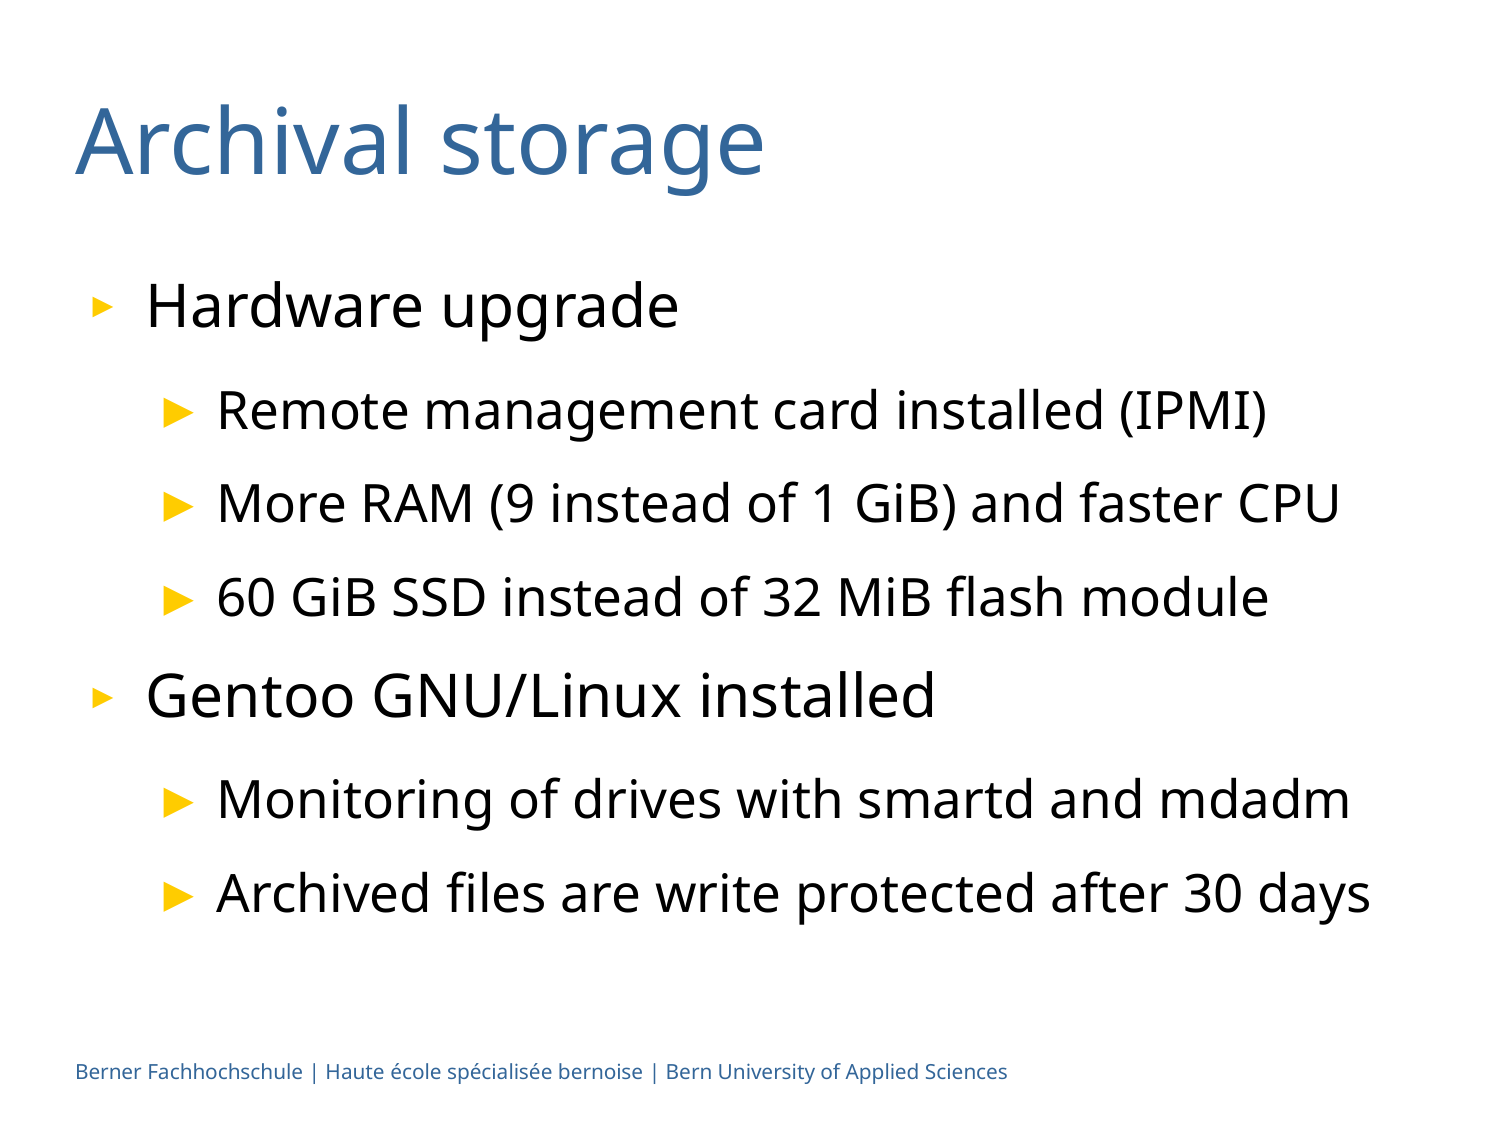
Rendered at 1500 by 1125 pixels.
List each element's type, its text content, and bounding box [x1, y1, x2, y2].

list Hardware upgrade Remote management card installed (IPMI) More RAM (9 instead of 1 GiB) and faster CPU 60 GiB SSD instead of 32 MiB flash module Gentoo GNU/Linux installed Monitoring of drives with smartd and mdadm Archived files are write protected after 30 days [75, 263, 1425, 1076]
title Archival storage [75, 0, 1425, 263]
